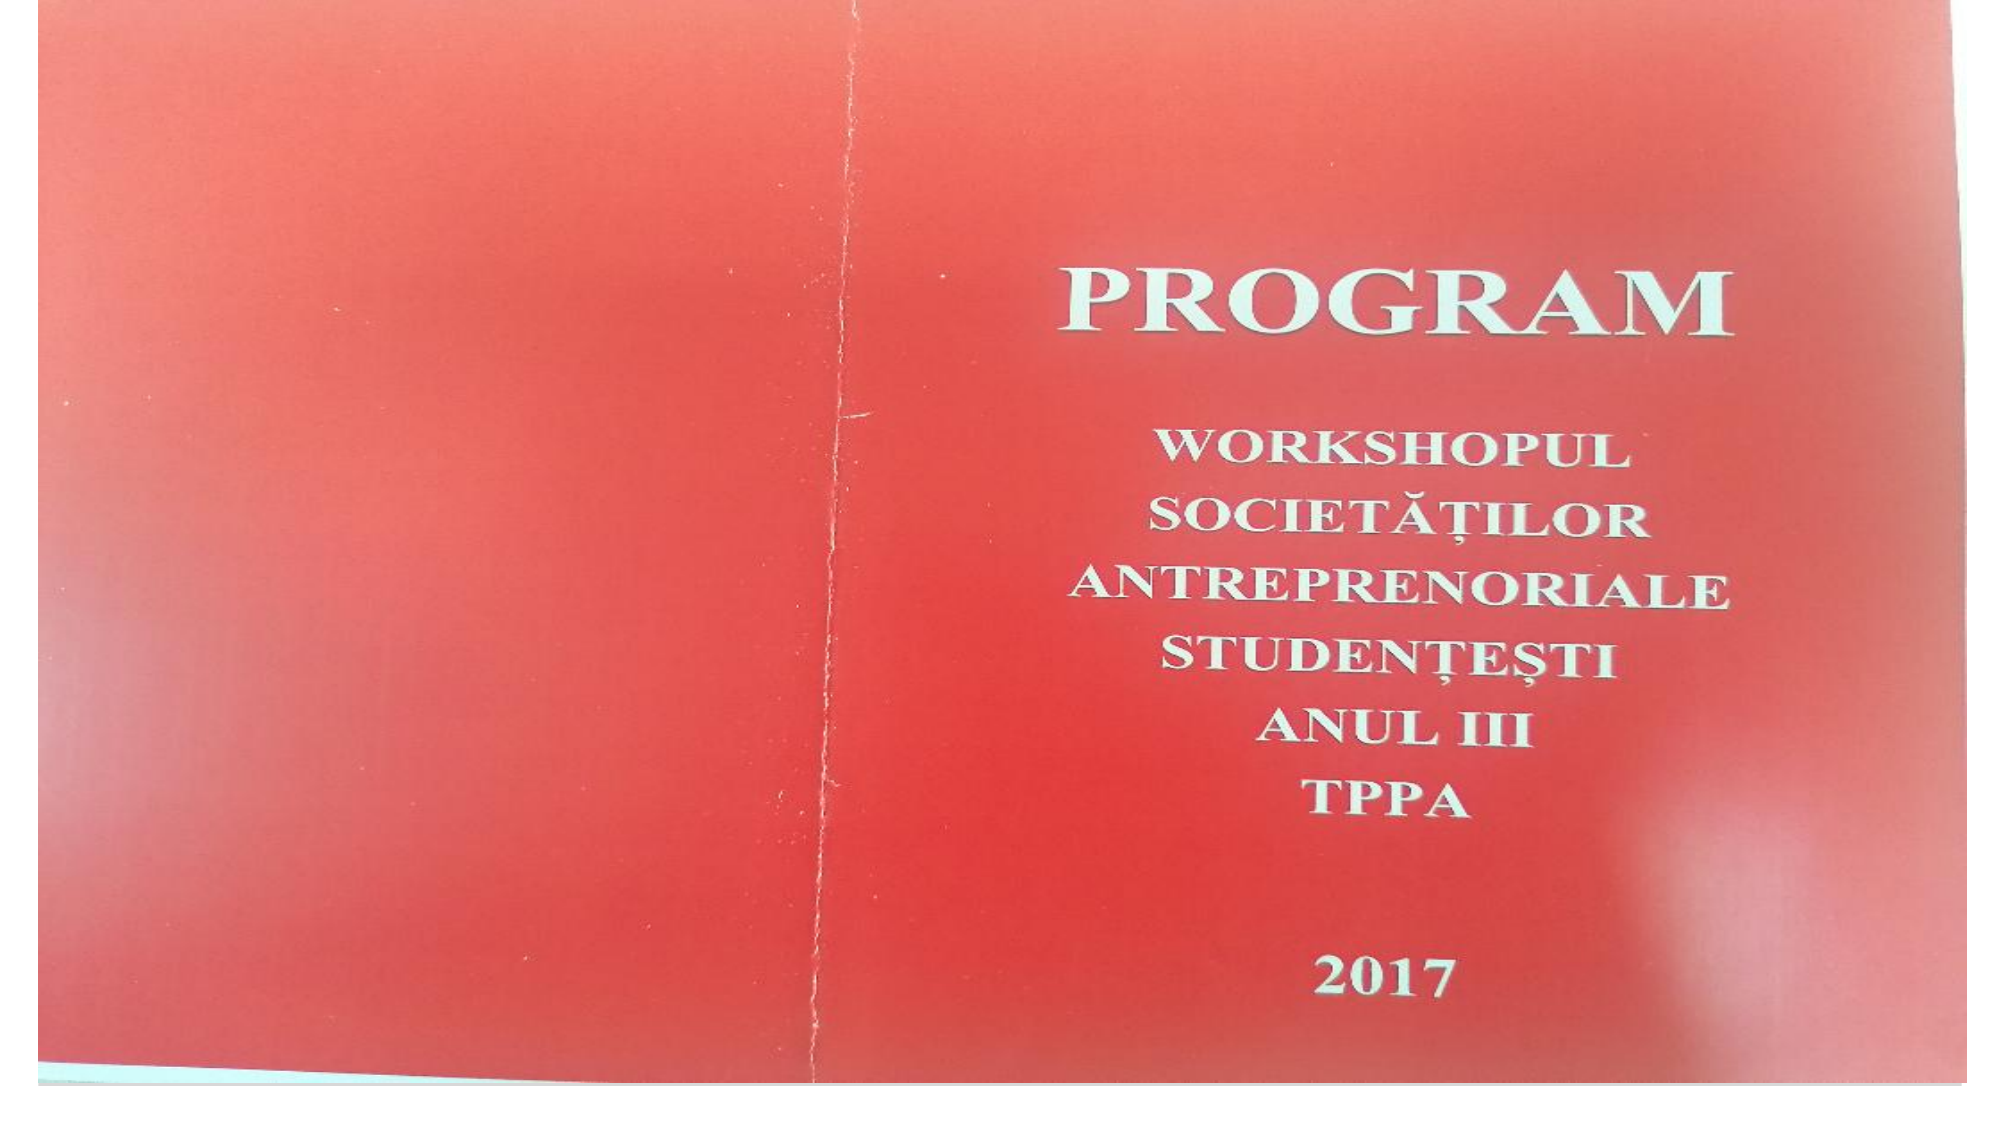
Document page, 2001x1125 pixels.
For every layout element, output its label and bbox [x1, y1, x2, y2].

picture [38, 0, 1967, 1083]
text_box [1190, 990, 1666, 1051]
